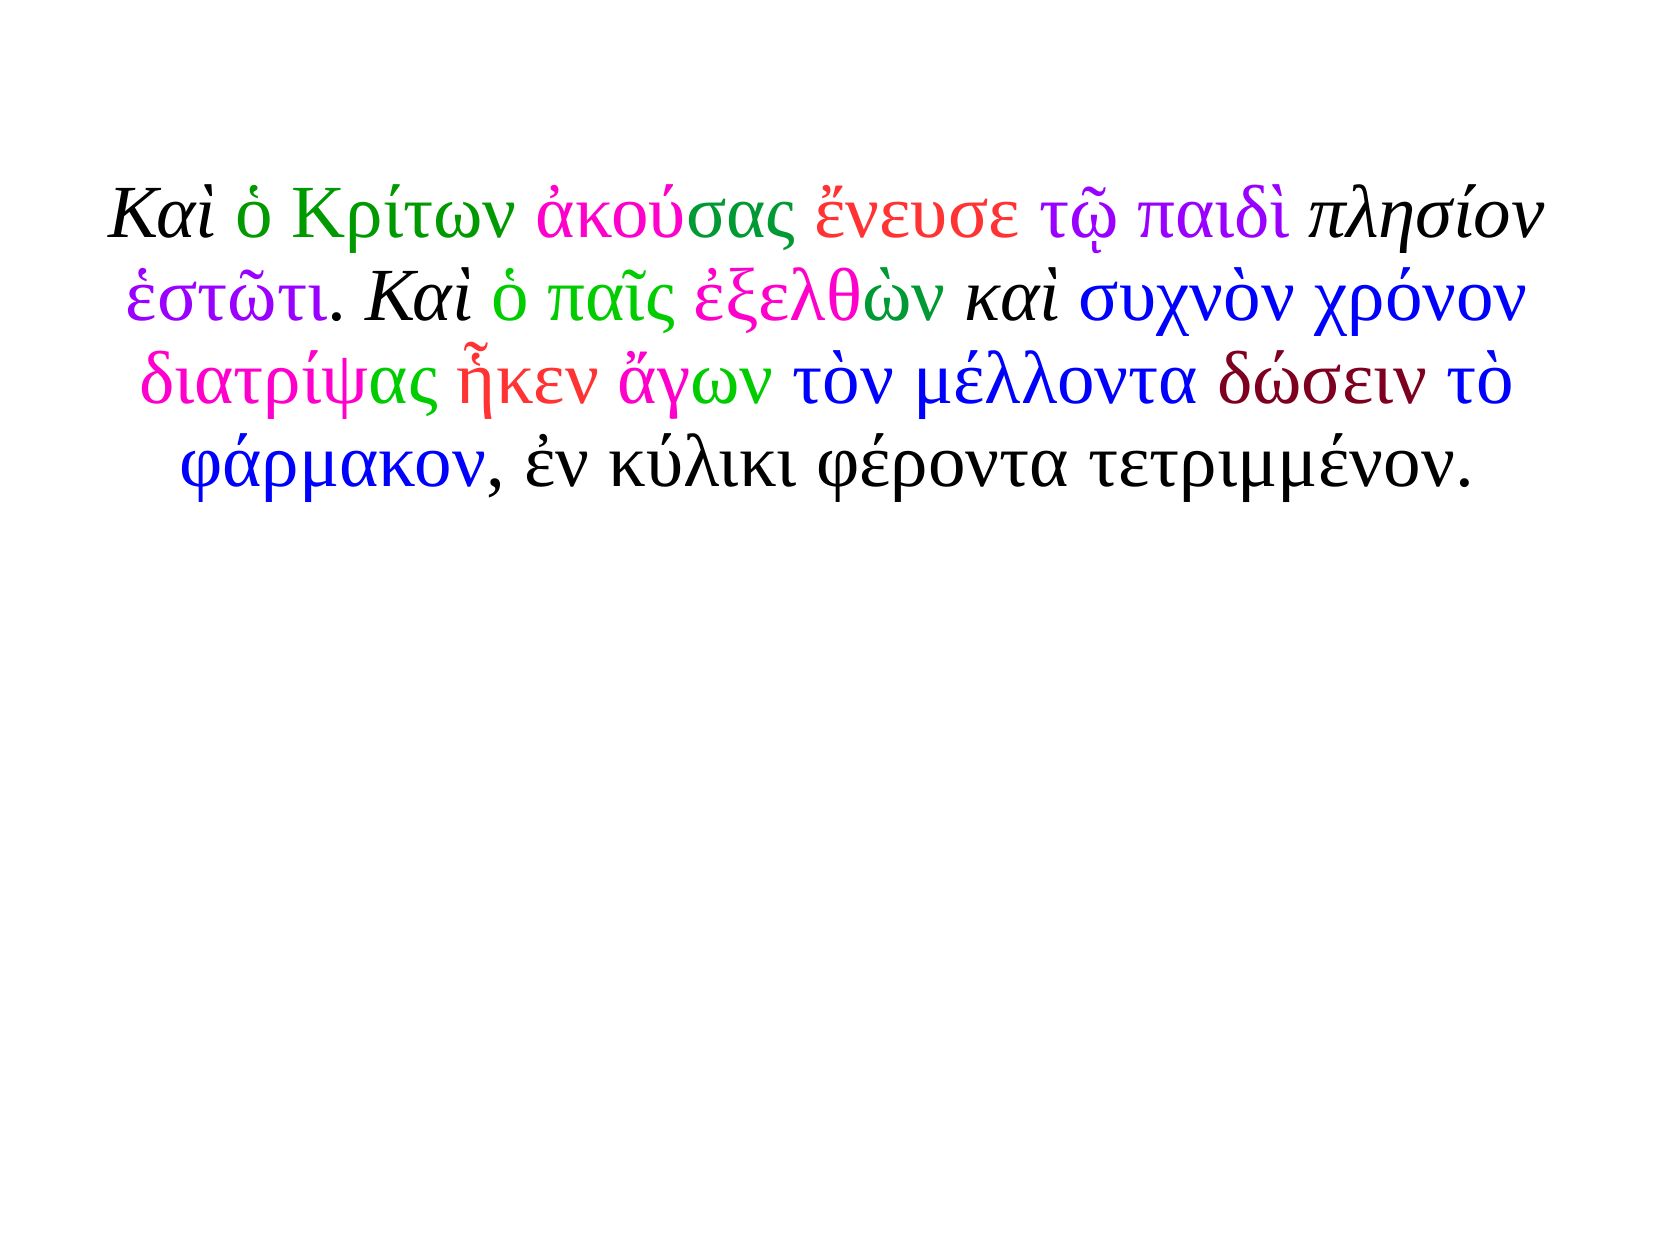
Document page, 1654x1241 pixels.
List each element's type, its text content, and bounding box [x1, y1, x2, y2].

title Καὶ ὁ Κρίτων ἀκούσας ἔνευσε τῷ παιδὶ πλησίον ἑστῶτι. Καὶ ὁ παῖς ἐξελθὼν καὶ συχνὸν χρόνον διατρίψας ἧκεν ἄγων τὸν μέλλοντα δώσειν τὸ φάρμακον, ἐν κύλικι φέροντα τετριμμένον. [82, 129, 1571, 544]
